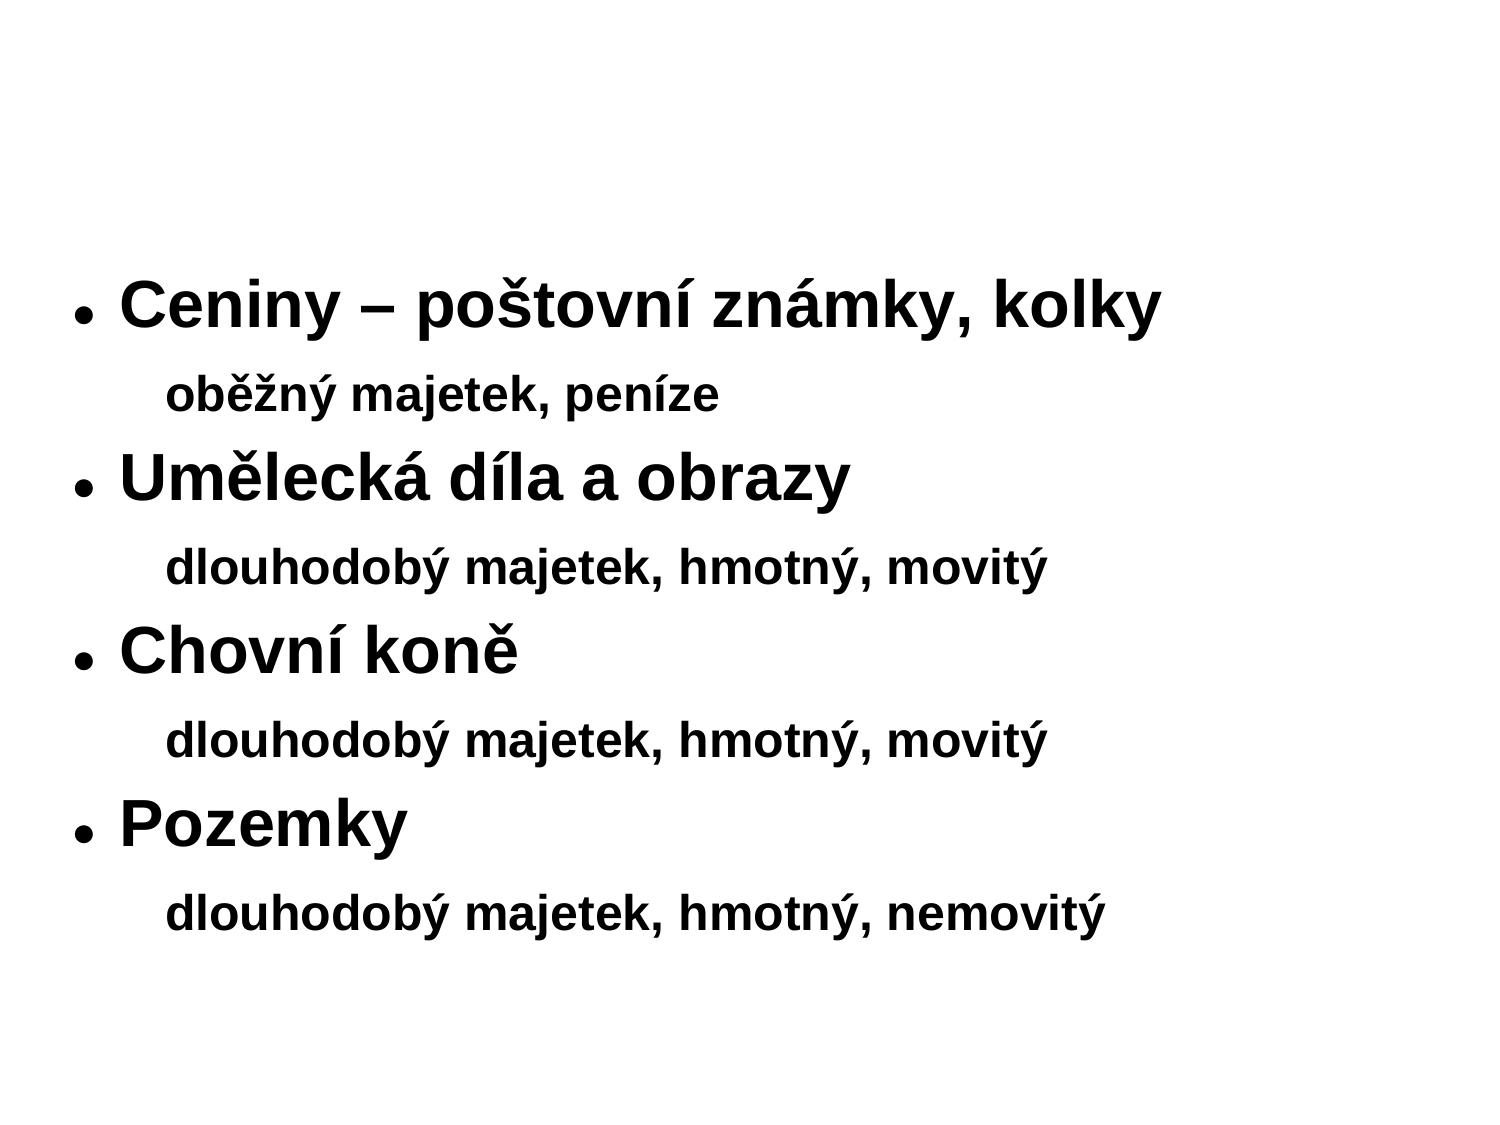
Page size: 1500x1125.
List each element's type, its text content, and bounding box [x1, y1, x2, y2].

list ● Ceniny – poštovní známky, kolky oběžný majetek, peníze ● Umělecká díla a obrazy dlouhodobý majetek, hmotný, movitý ● Chovní koně dlouhodobý majetek, hmotný, movitý ● Pozemky dlouhodobý majetek, hmotný, nemovitý [0, 262, 1426, 1006]
